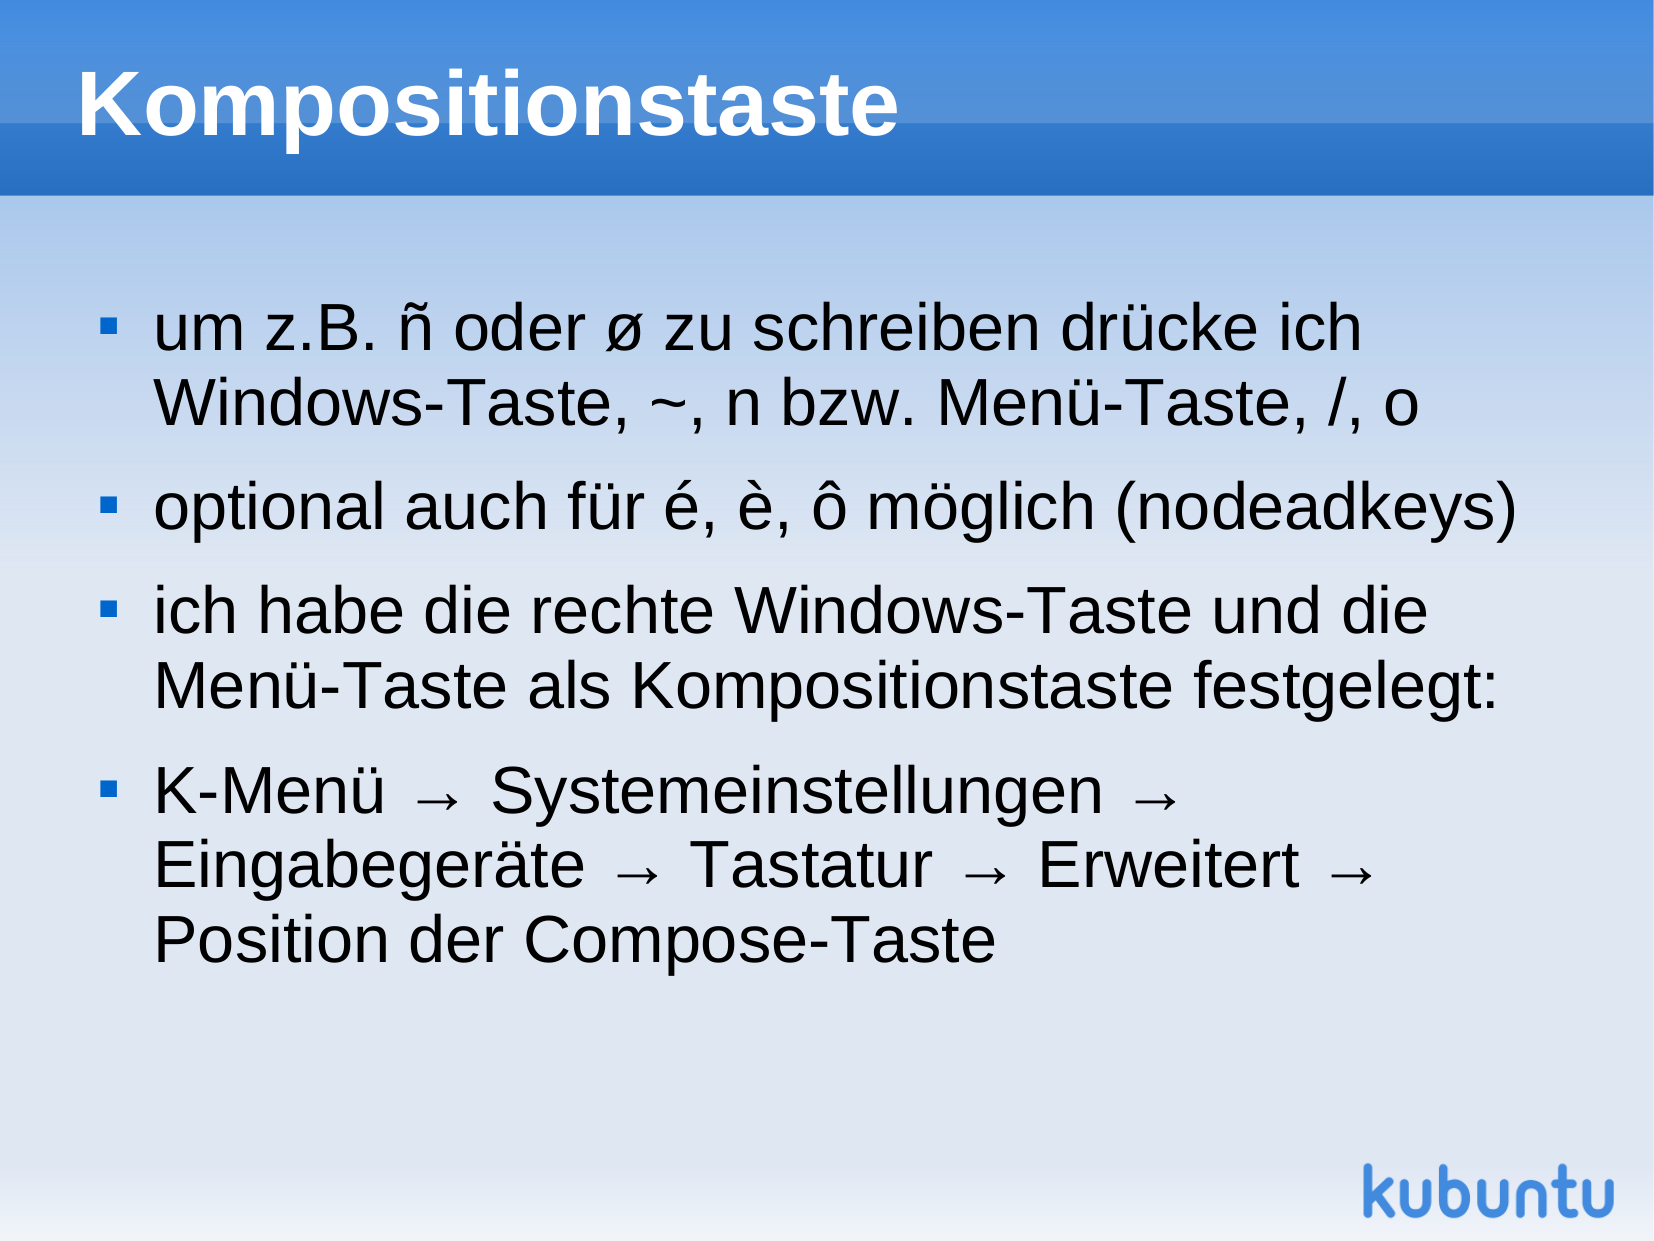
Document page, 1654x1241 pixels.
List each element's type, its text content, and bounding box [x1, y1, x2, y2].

list um z.B. ñ oder ø zu schreiben drücke ich Windows-Taste, ~, n bzw. Menü-Taste, /, o optional auch für é, è, ô möglich (nodeadkeys) ich habe die rechte Windows-Taste und die Menü-Taste als Kompositionstaste festgelegt: K-Menü → Systemeinstellungen → Eingabegeräte → Tastatur → Erweitert → Position der Compose-Taste [82, 290, 1571, 1109]
picture [0, 0, 1654, 1241]
title Kompositionstaste [76, 0, 1565, 208]
